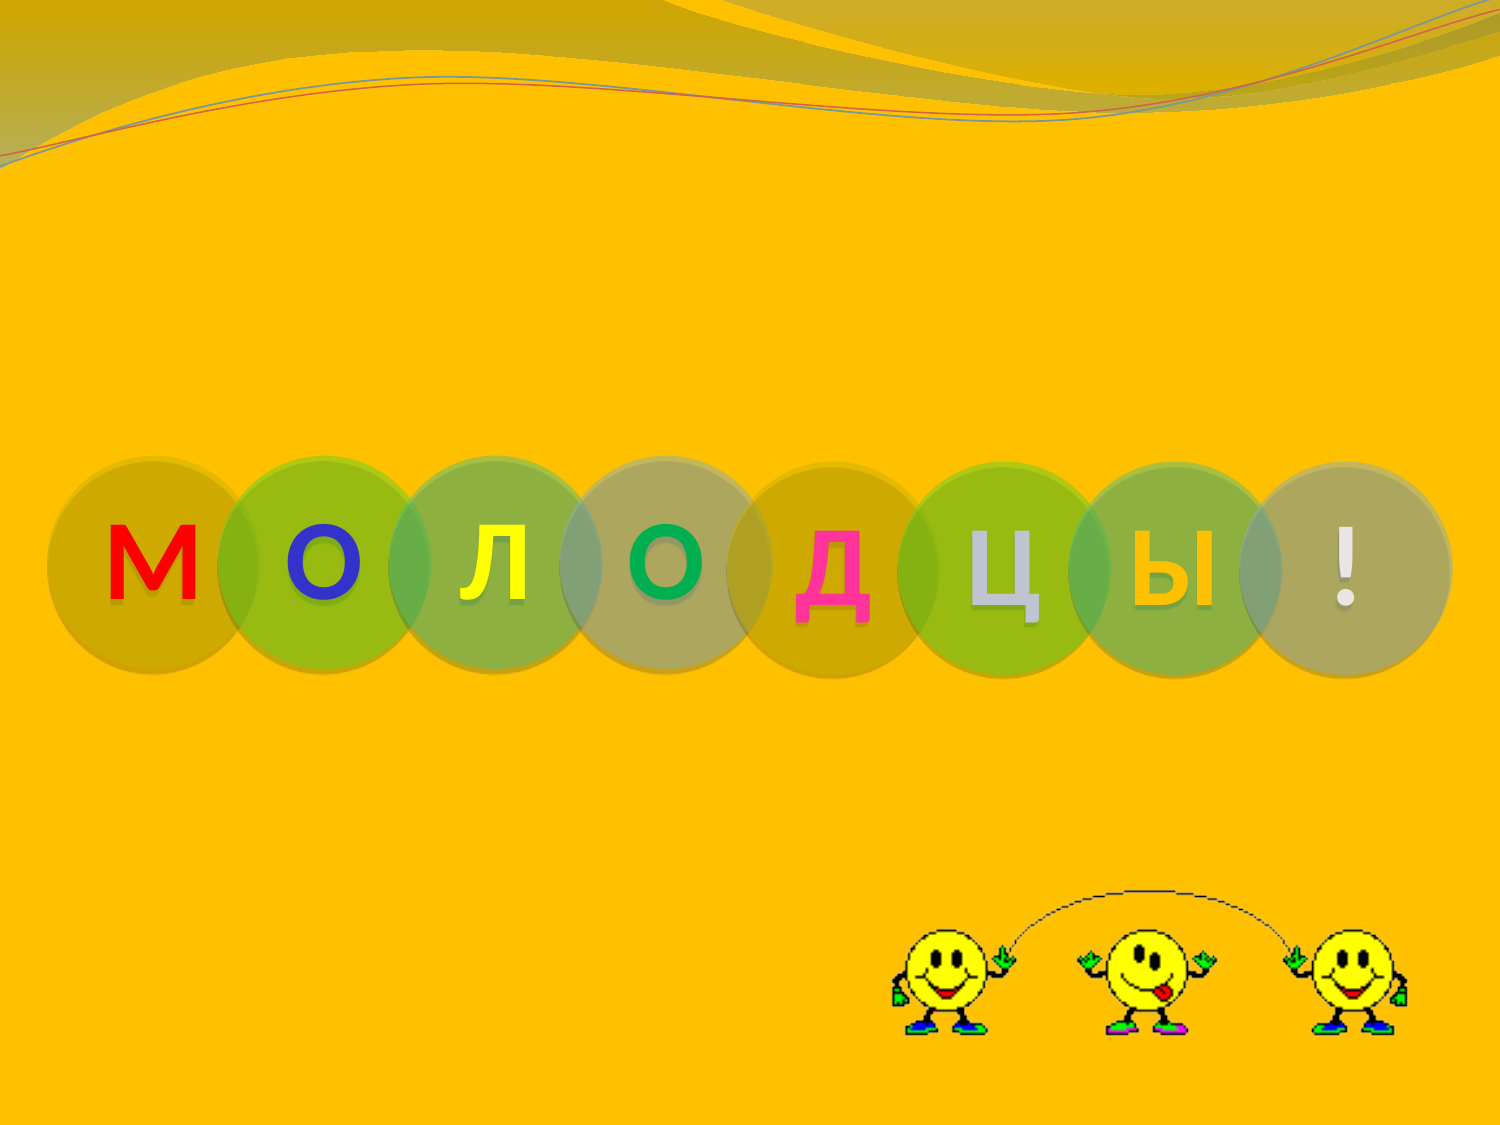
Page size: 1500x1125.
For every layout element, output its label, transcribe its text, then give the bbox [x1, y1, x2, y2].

text_box О [217, 455, 410, 670]
text_box М [47, 455, 239, 670]
picture [890, 857, 1411, 1040]
text_box ! [1239, 461, 1453, 676]
text_box О [559, 455, 752, 670]
text_box Ц [897, 461, 1090, 676]
text_box Ы [1068, 461, 1261, 676]
text_box Д [726, 461, 919, 676]
text_box Л [388, 455, 581, 670]
